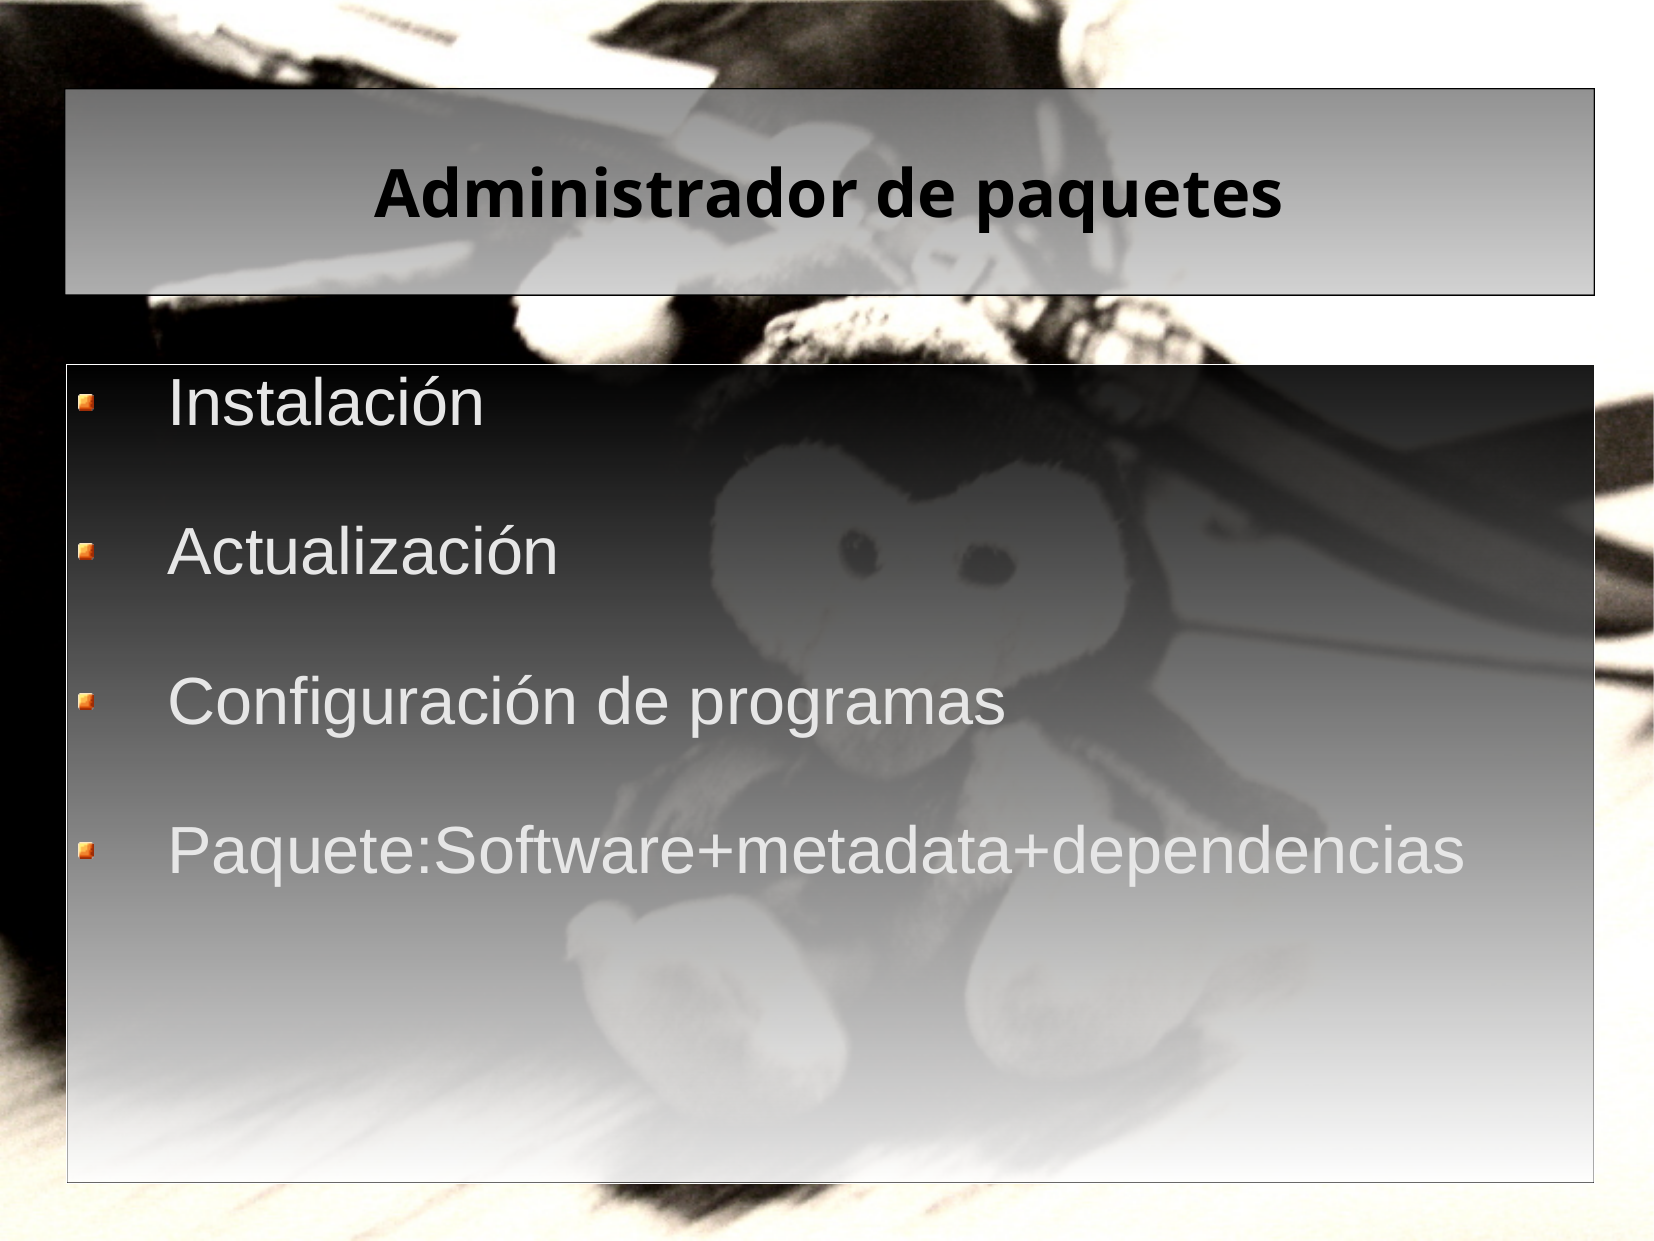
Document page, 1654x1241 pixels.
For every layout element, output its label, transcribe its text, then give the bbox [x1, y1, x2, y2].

title Administrador de paquetes [64, 88, 1595, 296]
picture [0, 0, 1654, 1241]
list Instalación Actualización Configuración de programas Paquete:Software+metadata+dependencias [66, 364, 1595, 1184]
